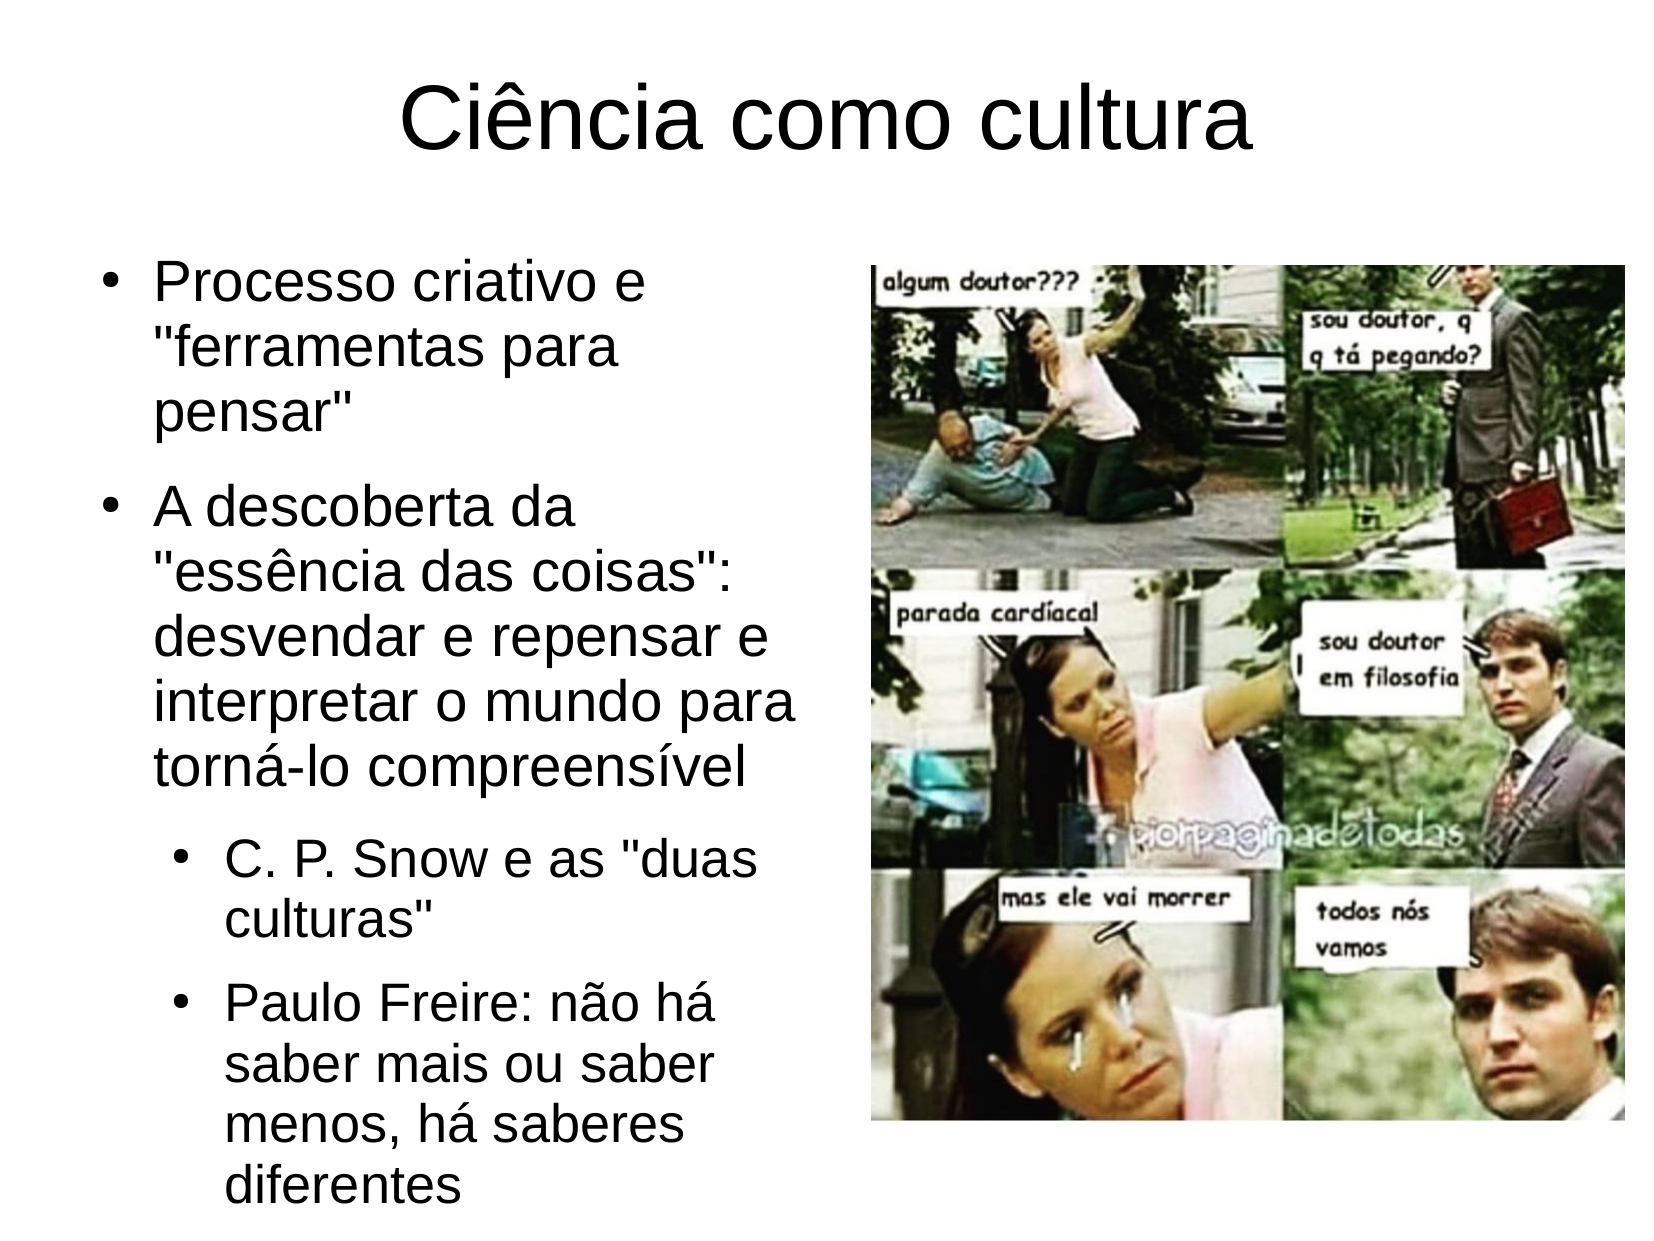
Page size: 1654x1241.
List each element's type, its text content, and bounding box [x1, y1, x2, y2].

picture [871, 265, 1625, 1122]
title Ciência como cultura [82, 13, 1571, 222]
list Processo criativo e "ferramentas para pensar" A descoberta da "essência das coisas": desvendar e repensar e interpretar o mundo para torná-lo compreensível C. P. Snow e as "duas culturas" Paulo Freire: não há saber mais ou saber menos, há saberes diferentes [82, 248, 809, 1215]
